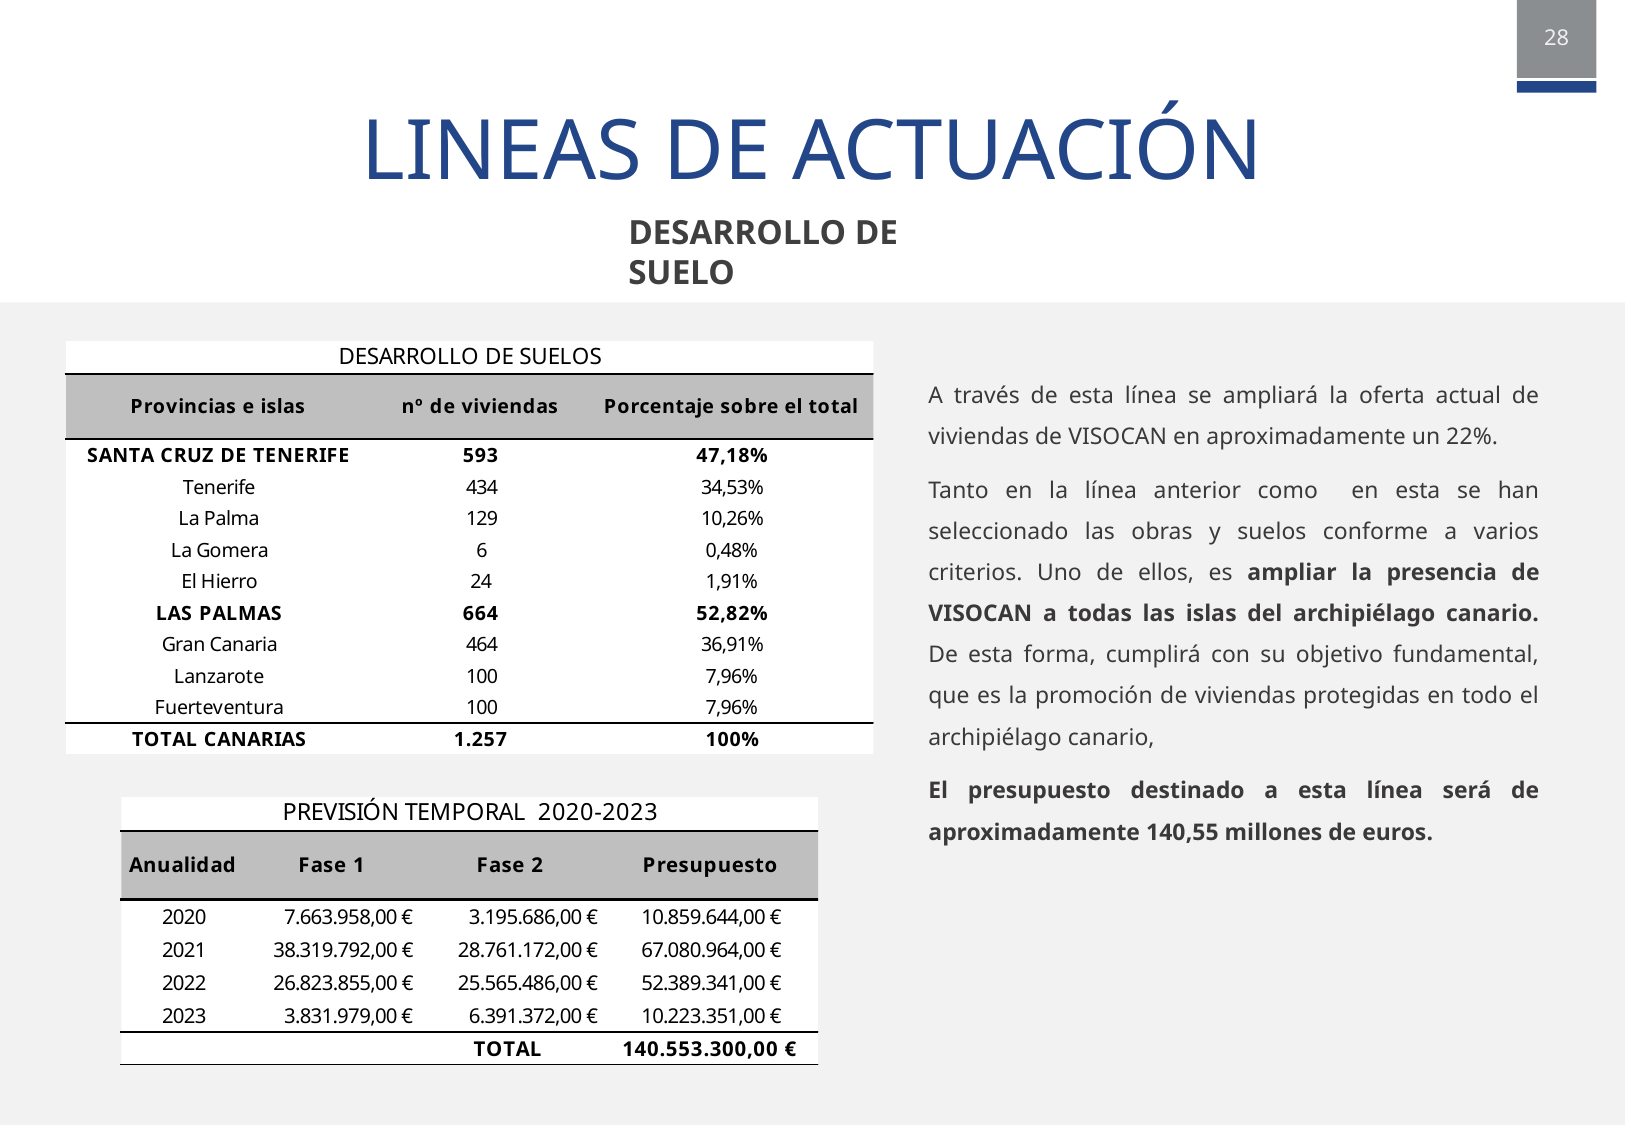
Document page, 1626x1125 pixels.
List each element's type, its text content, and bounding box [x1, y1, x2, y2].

picture [119, 795, 820, 1066]
text_box DESARROLLO DE SUELO [628, 210, 997, 291]
list LINEAS DE ACTUACIÓN [142, 110, 1483, 195]
text_box [0, 302, 1625, 1125]
text_box A través de esta línea se ampliará la oferta actual de viviendas de VISOCAN en aproximadamente un 22%. Tanto en la línea anterior como en esta se han seleccionado las obras y suelos conforme a varios criterios. Uno de ellos, es ampliar la presencia de VISOCAN a todas las islas del archipiélago canario. De esta forma, cumplirá con su objetivo fundamental, que es la promoción de viviendas protegidas en todo el archipiélago canario, El presupuesto destinado a esta línea será de aproximadamente 140,55 millones de euros. [913, 359, 1555, 852]
picture [64, 340, 875, 756]
